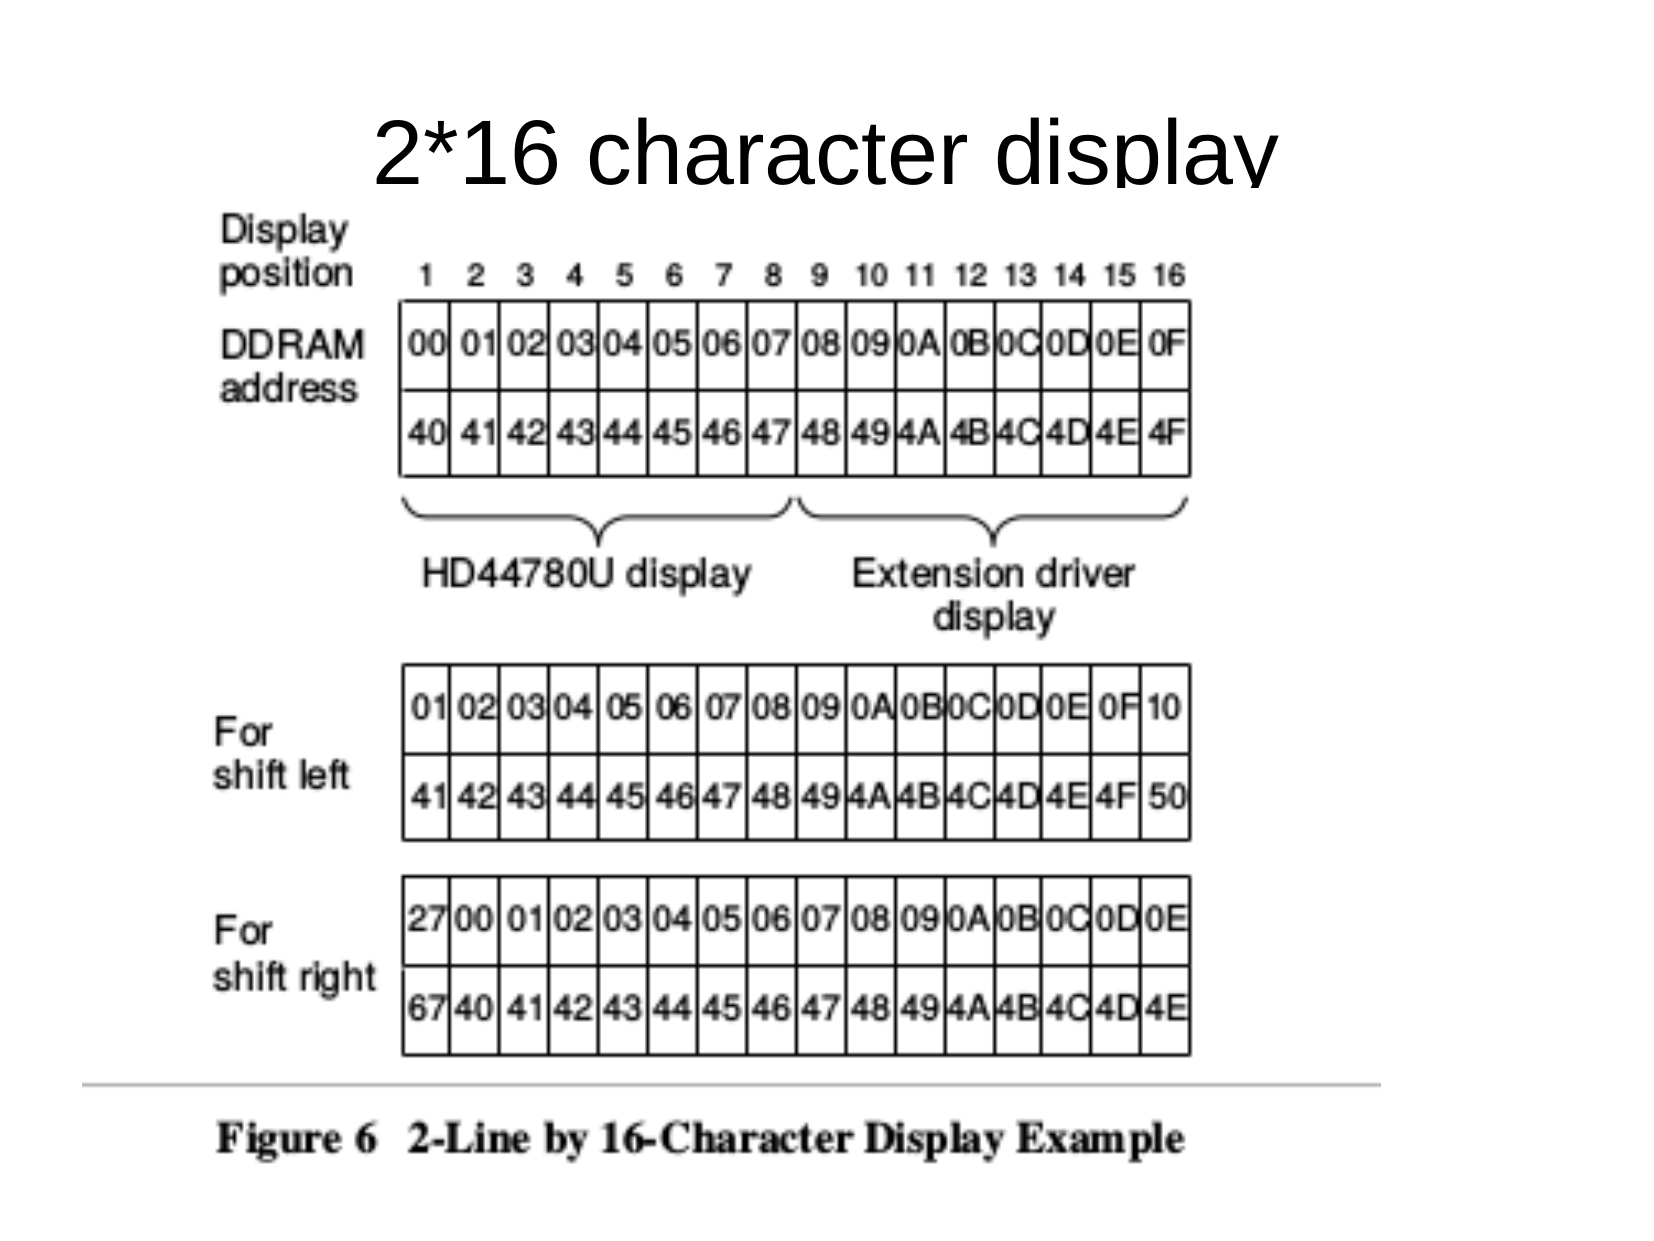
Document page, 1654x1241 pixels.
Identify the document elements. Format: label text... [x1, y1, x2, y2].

picture [82, 188, 1381, 1220]
title 2*16 character display [82, 49, 1571, 257]
